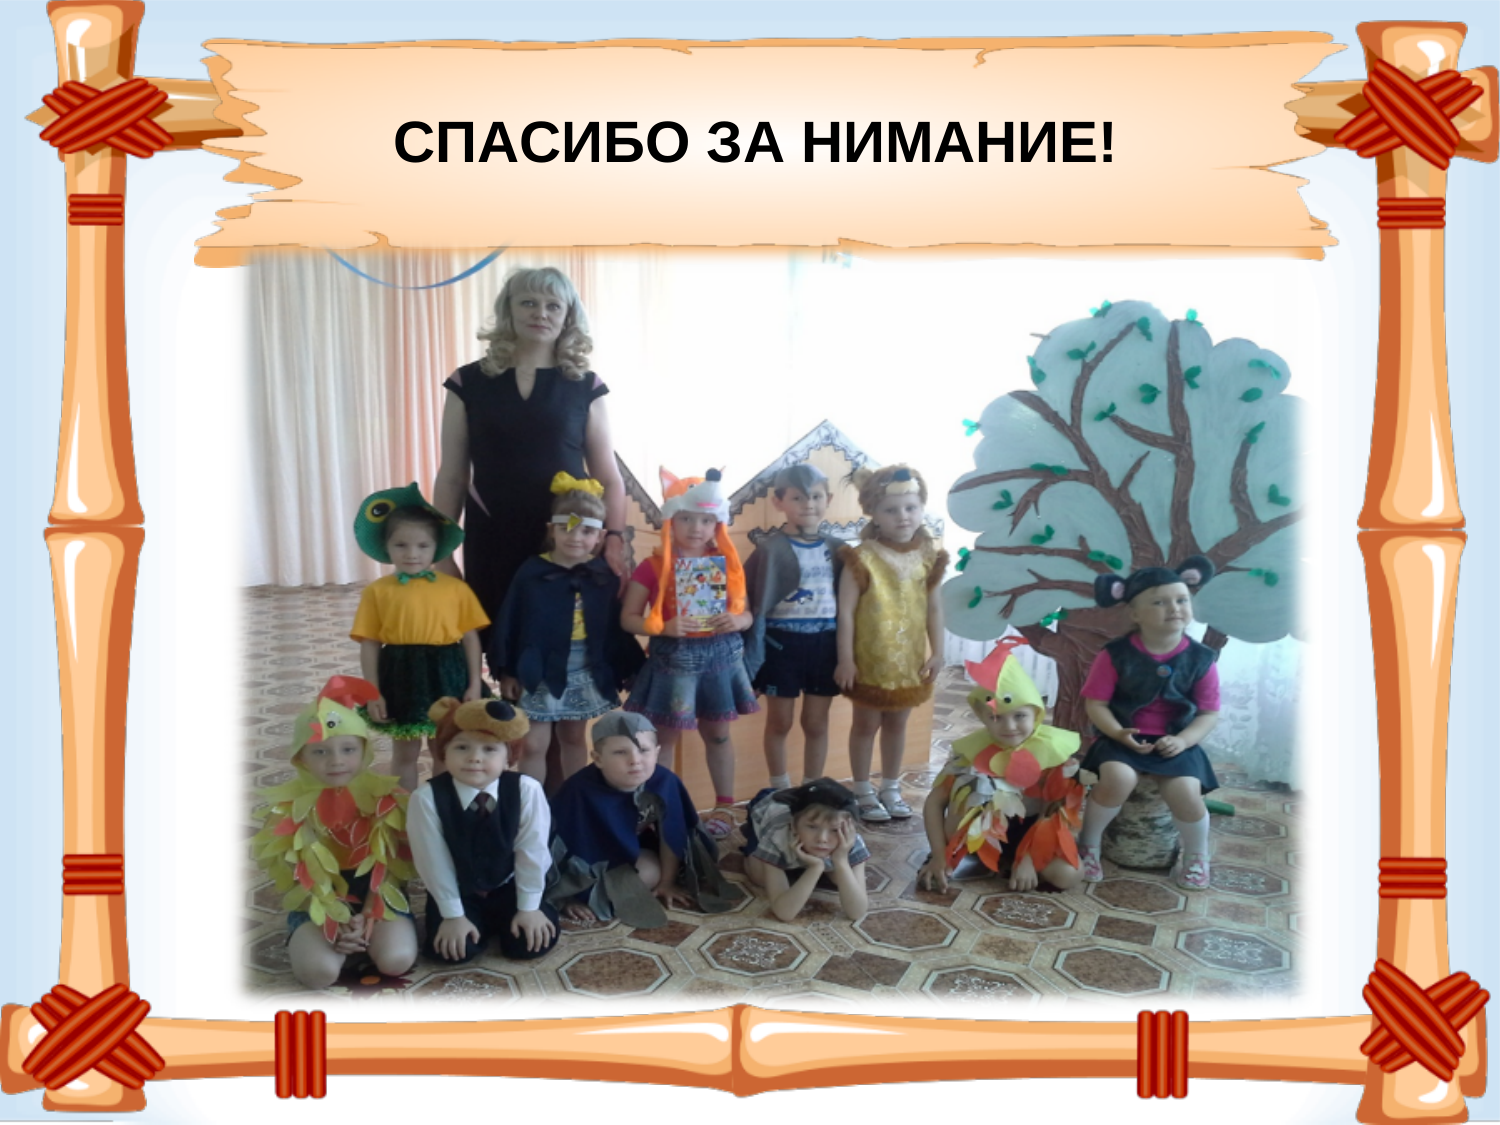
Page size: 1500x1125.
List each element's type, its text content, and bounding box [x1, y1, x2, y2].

title СПАСИБО ЗА НИМАНИЕ! [206, 45, 1306, 233]
picture [0, 0, 1500, 1125]
